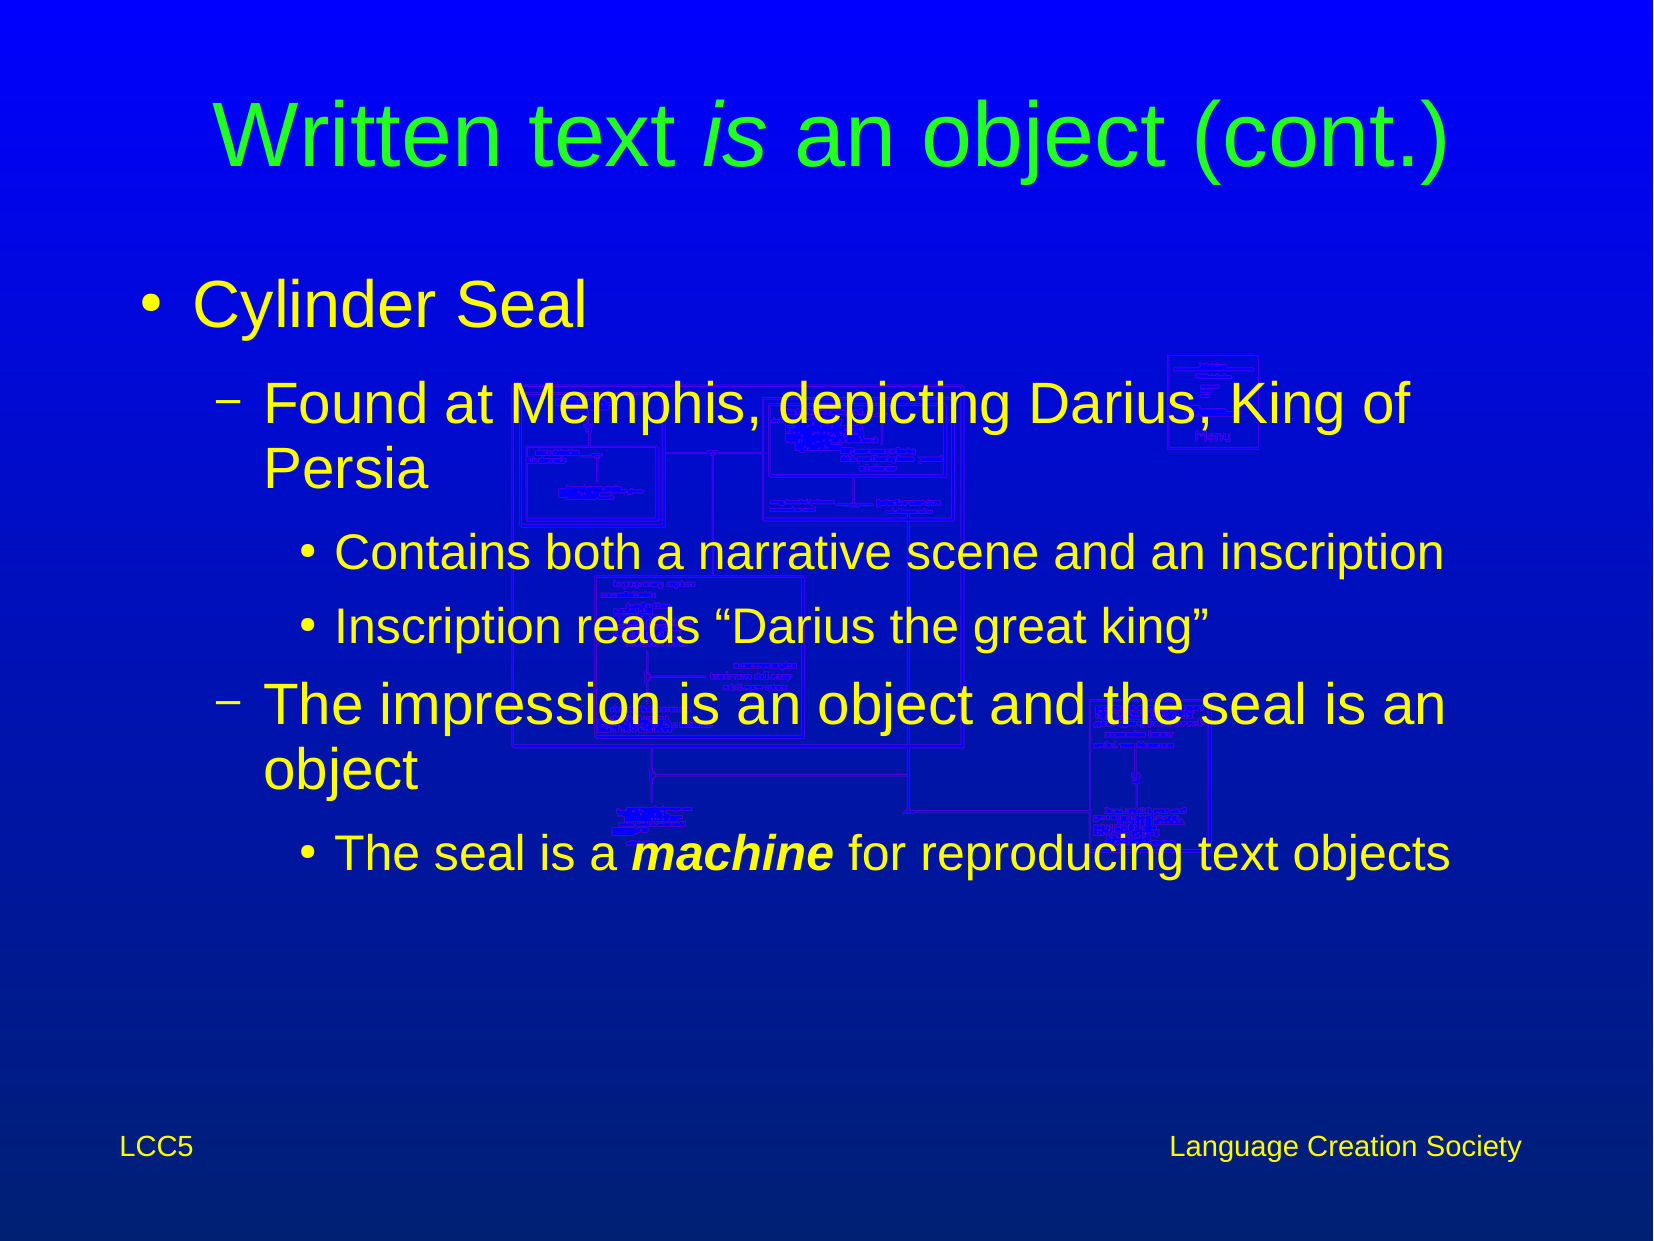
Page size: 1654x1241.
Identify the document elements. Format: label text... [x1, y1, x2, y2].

list Cylinder Seal Found at Memphis, depicting Darius, King of Persia Contains both a narrative scene and an inscription Inscription reads “Darius the great king” The impression is an object and the seal is an object The seal is a machine for reproducing text objects [121, 266, 1534, 1121]
title Written text is an object (cont.) [126, 31, 1539, 239]
